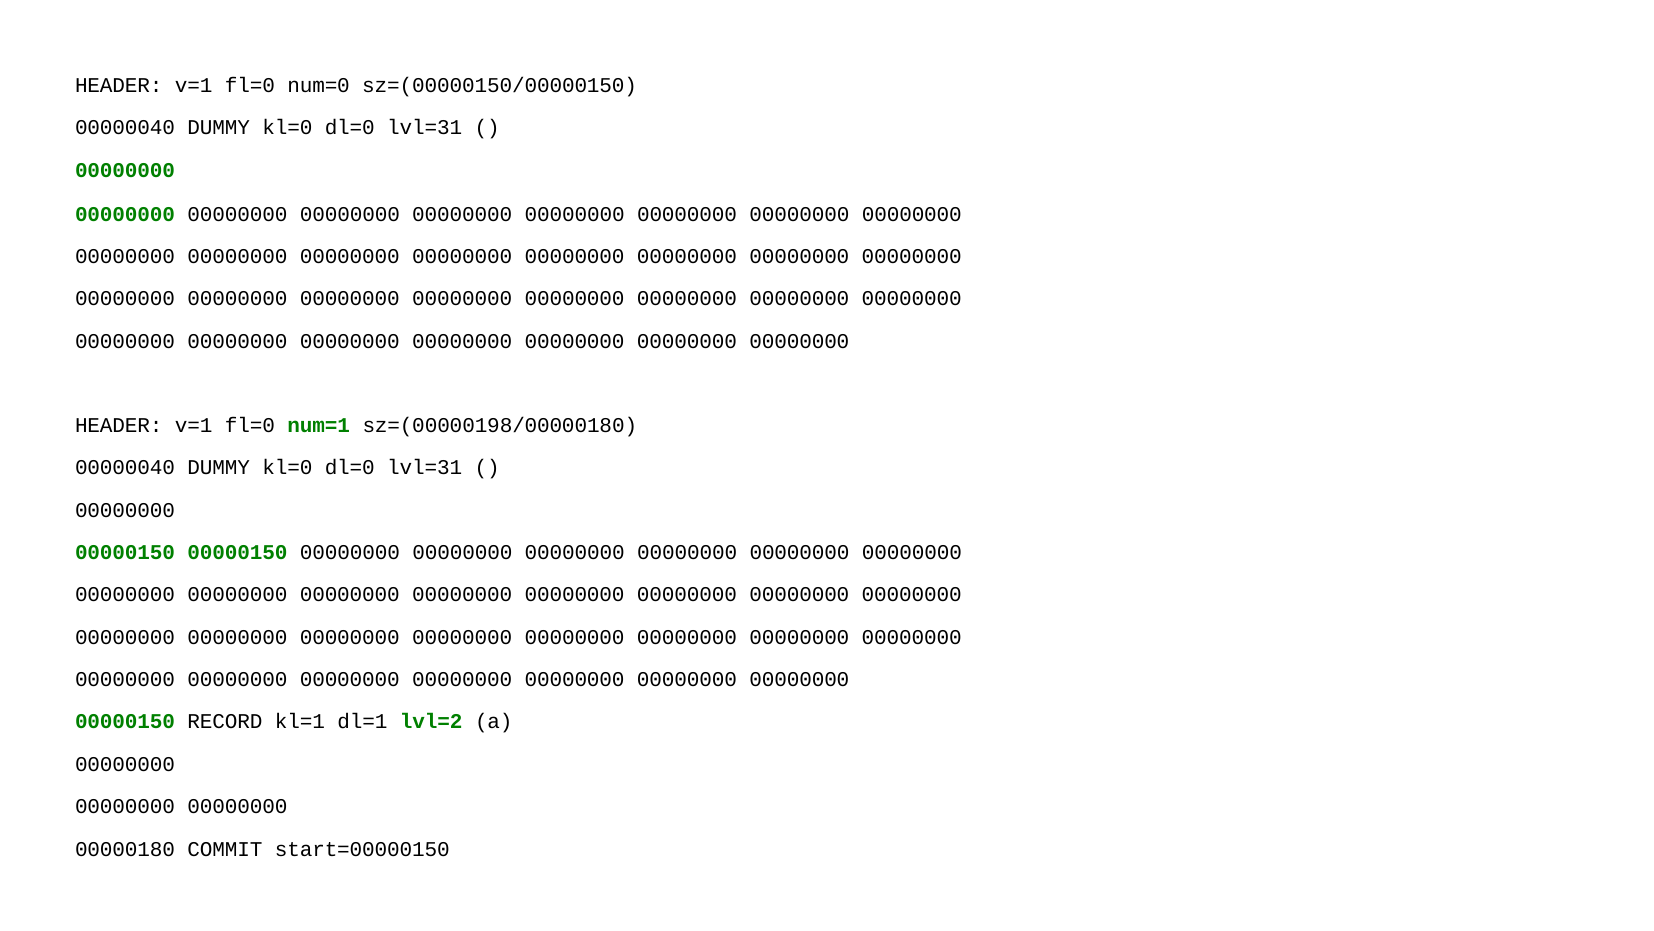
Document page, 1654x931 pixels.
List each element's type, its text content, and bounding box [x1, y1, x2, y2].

list HEADER: v=1 fl=0 num=0 sz=(00000150/00000150) 00000040 DUMMY kl=0 dl=0 lvl=31 () 00000000 00000000 00000000 00000000 00000000 00000000 00000000 00000000 00000000 00000000 00000000 00000000 00000000 00000000 00000000 00000000 00000000 00000000 00000000 00000000 00000000 00000000 00000000 00000000 00000000 00000000 00000000 00000000 00000000 00000000 00000000 00000000 HEADER: v=1 fl=0 num=1 sz=(00000198/00000180) 00000040 DUMMY kl=0 dl=0 lvl=31 () 00000000 00000150 00000150 00000000 00000000 00000000 00000000 00000000 00000000 00000000 00000000 00000000 00000000 00000000 00000000 00000000 00000000 00000000 00000000 00000000 00000000 00000000 00000000 00000000 00000000 00000000 00000000 00000000 00000000 00000000 00000000 00000000 00000150 RECORD kl=1 dl=1 lvl=2 (a) 00000000 00000000 00000000 00000180 COMMIT start=00000150 [75, 75, 1576, 871]
